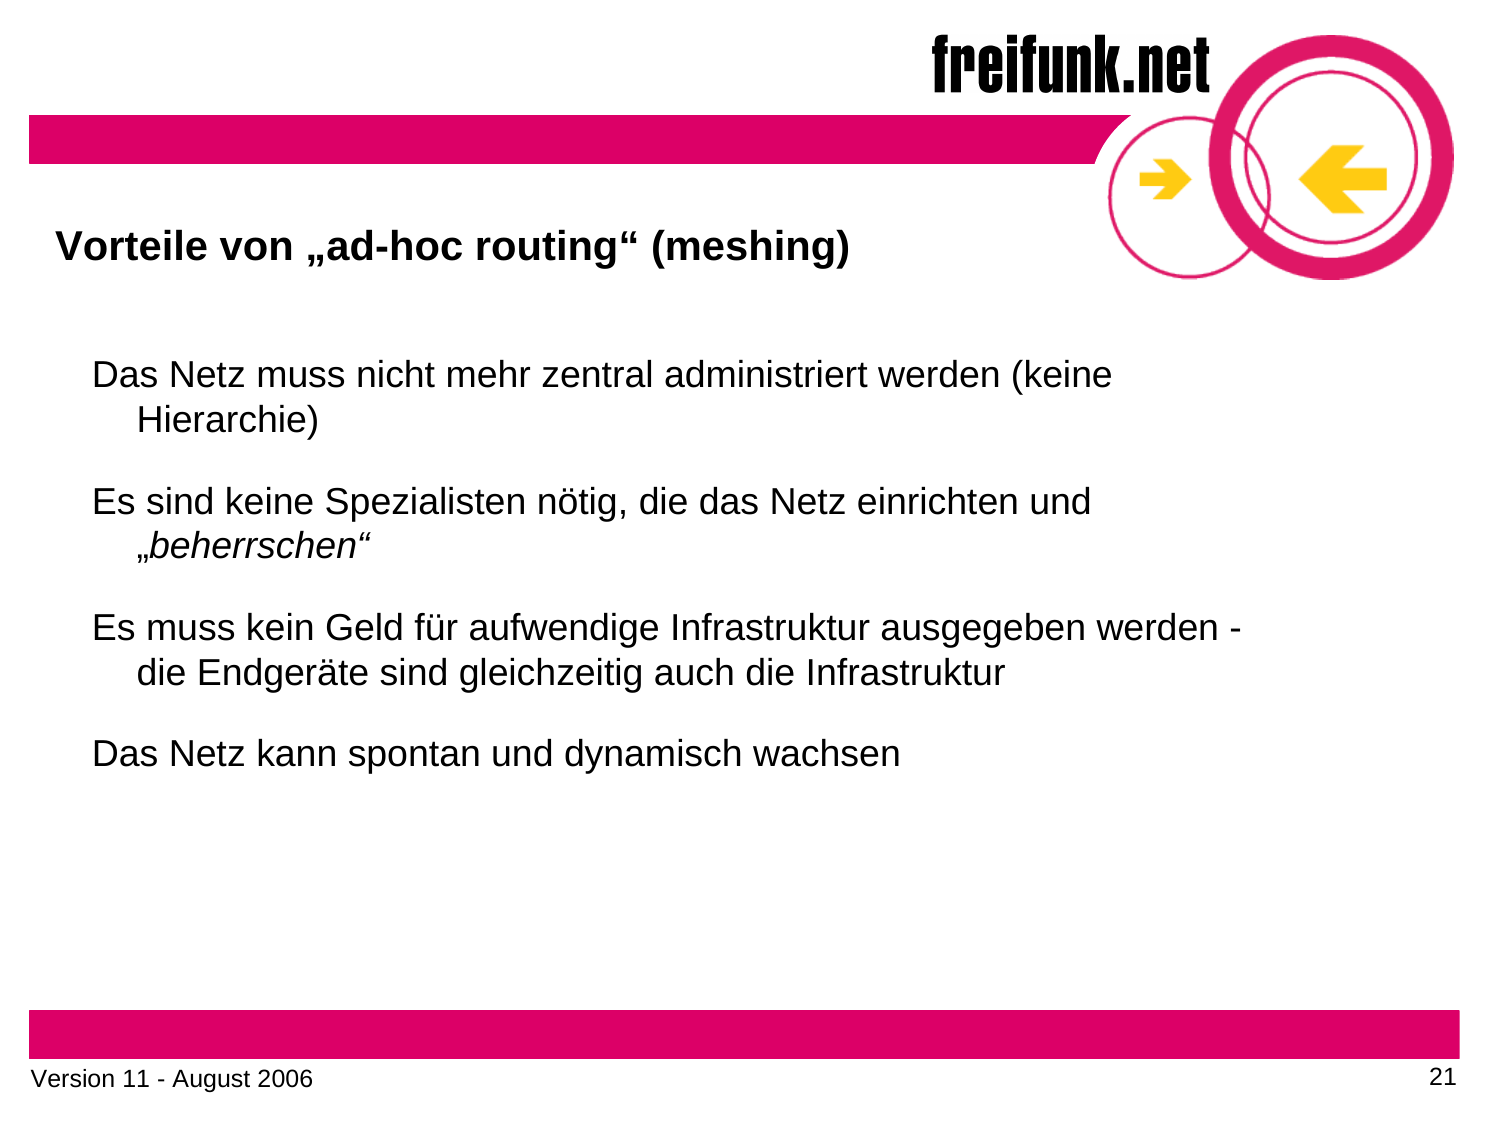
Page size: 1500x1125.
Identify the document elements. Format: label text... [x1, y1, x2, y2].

picture [932, 34, 1454, 280]
text_box Vorteile von „ad-hoc routing“ (meshing) [55, 219, 1048, 298]
text_box Das Netz muss nicht mehr zentral administriert werden (keine Hierarchie) Es sind keine Spezialisten nötig, die das Netz einrichten und „beherrschen“ Es muss kein Geld für aufwendige Infrastruktur ausgegeben werden - die Endgeräte sind gleichzeitig auch die Infrastruktur Das Netz kann spontan und dynamisch wachsen [29, 351, 1259, 1018]
